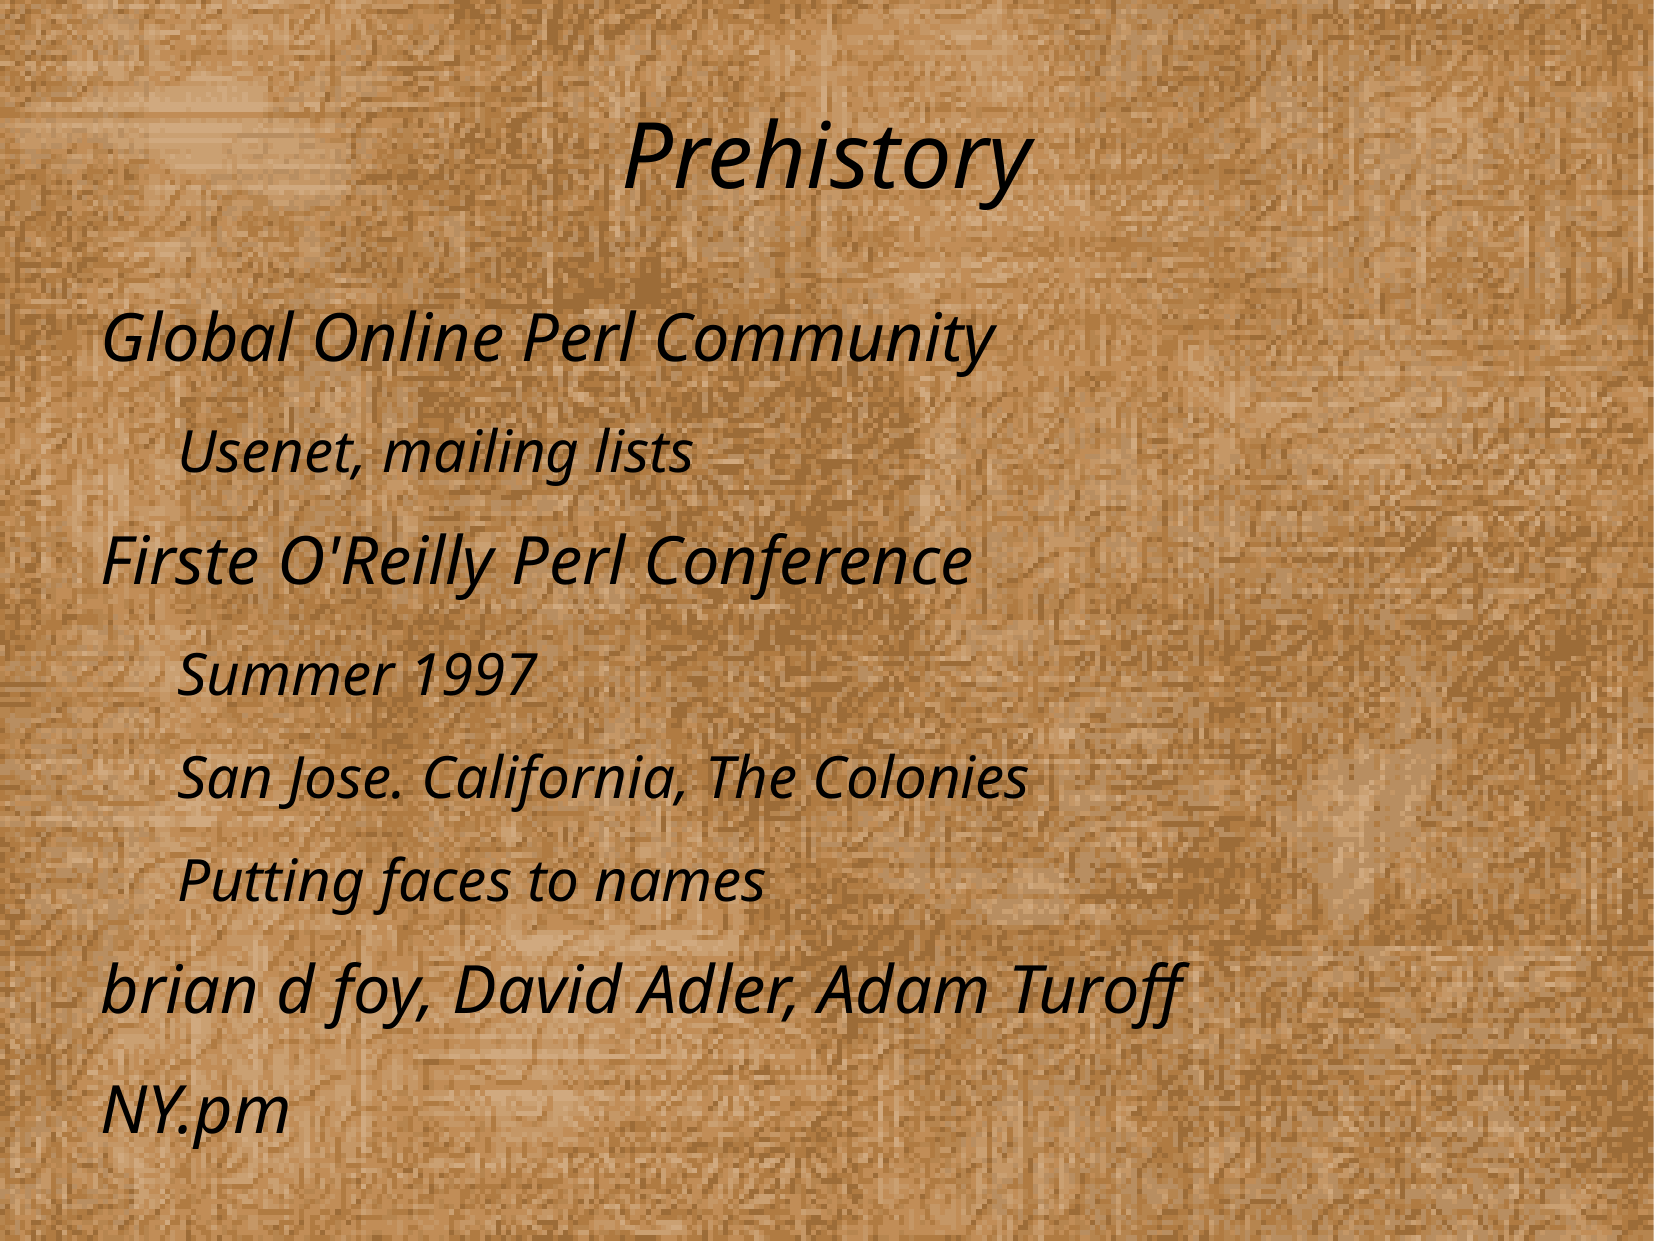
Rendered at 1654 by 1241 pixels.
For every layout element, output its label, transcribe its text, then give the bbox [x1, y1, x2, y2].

list Global Online Perl Community Usenet, mailing lists Firste O'Reilly Perl Conference Summer 1997 San Jose. California, The Colonies Putting faces to names brian d foy, David Adler, Adam Turoff NY.pm [82, 290, 1571, 1118]
title Prehistory [82, 56, 1571, 250]
picture [0, 0, 1654, 1241]
